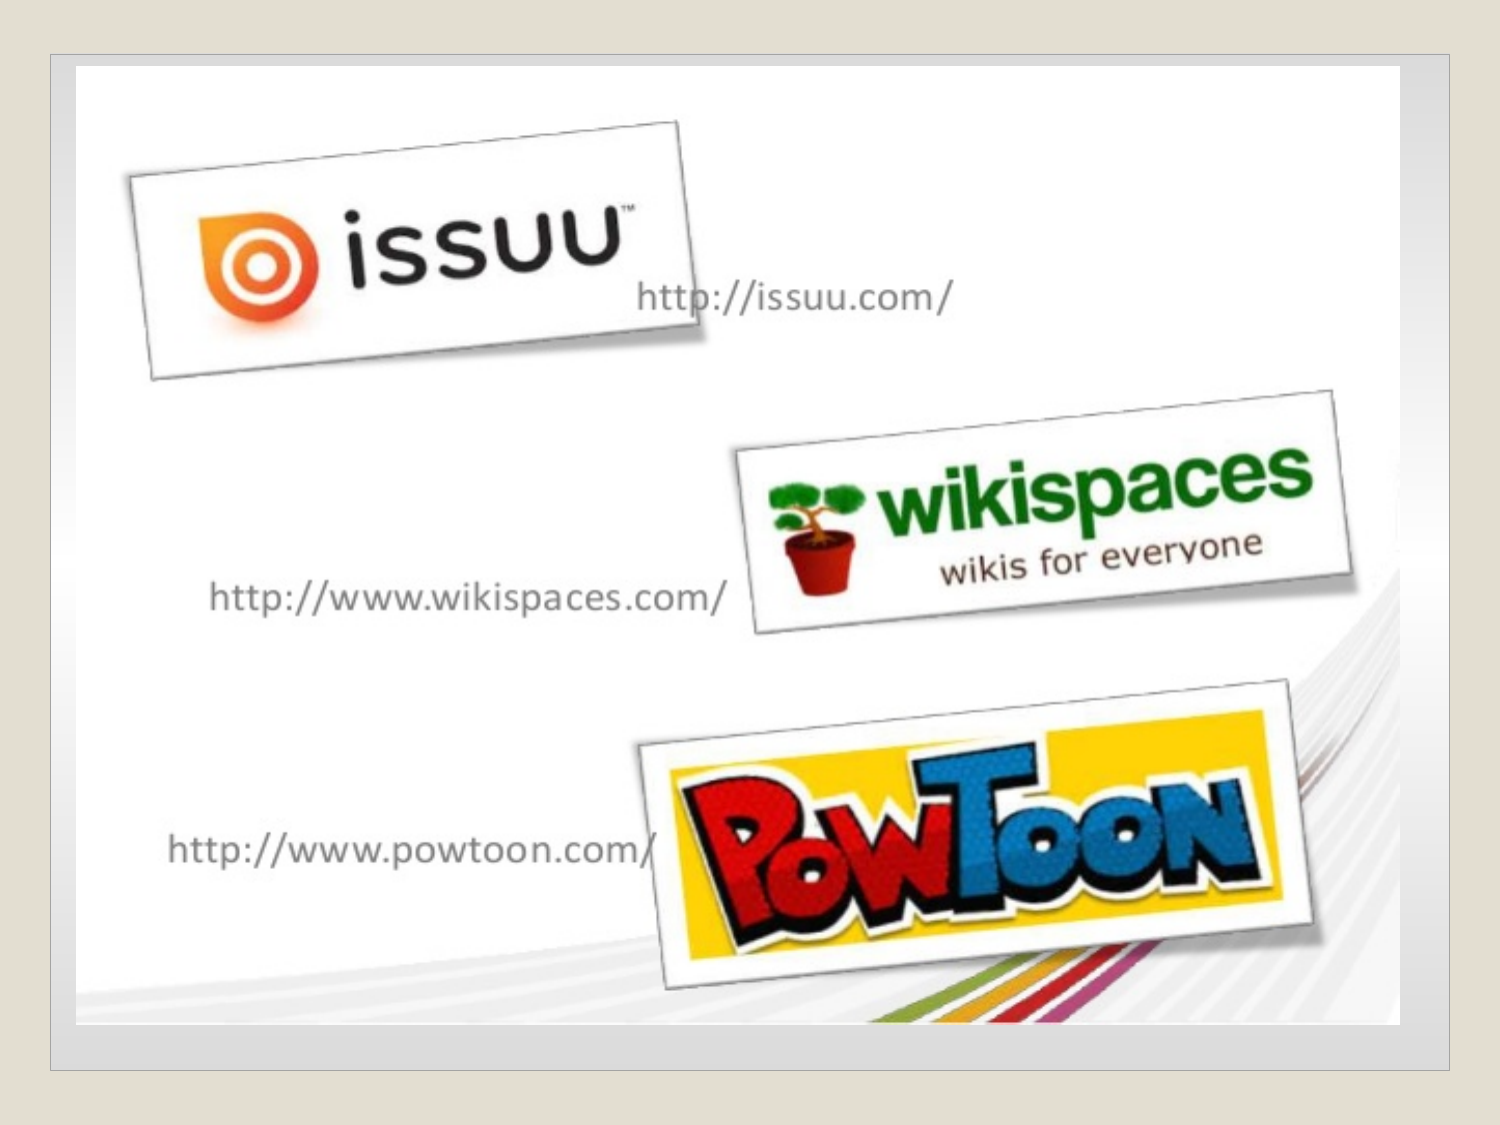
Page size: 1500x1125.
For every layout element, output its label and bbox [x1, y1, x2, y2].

picture [76, 66, 1400, 1025]
